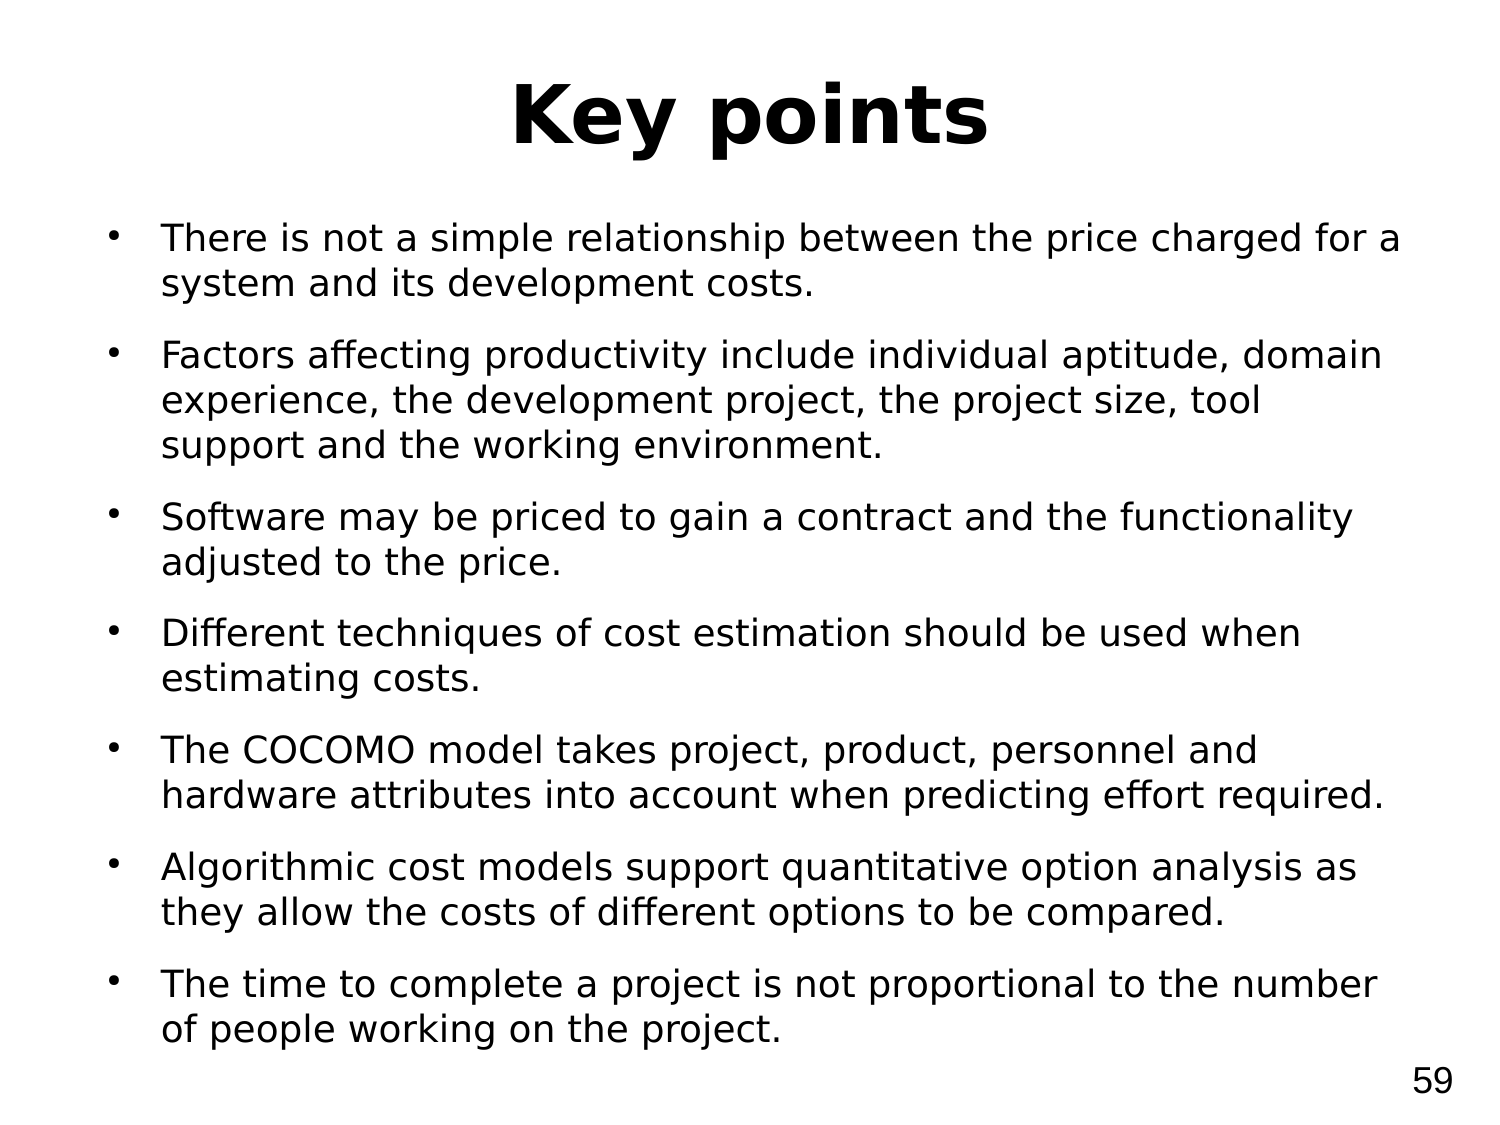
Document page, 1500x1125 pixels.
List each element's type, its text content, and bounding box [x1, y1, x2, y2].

list There is not a simple relationship between the price charged for a system and its development costs. Factors affecting productivity include individual aptitude, domain experience, the development project, the project size, tool support and the working environment. Software may be priced to gain a contract and the functionality adjusted to the price. Different techniques of cost estimation should be used when estimating costs. The COCOMO model takes project, product, personnel and hardware attributes into account when predicting effort required. Algorithmic cost models support quantitative option analysis as they allow the costs of different options to be compared. The time to complete a project is not proportional to the number of people working on the project. [75, 206, 1425, 1093]
title Key points [75, 44, 1425, 177]
